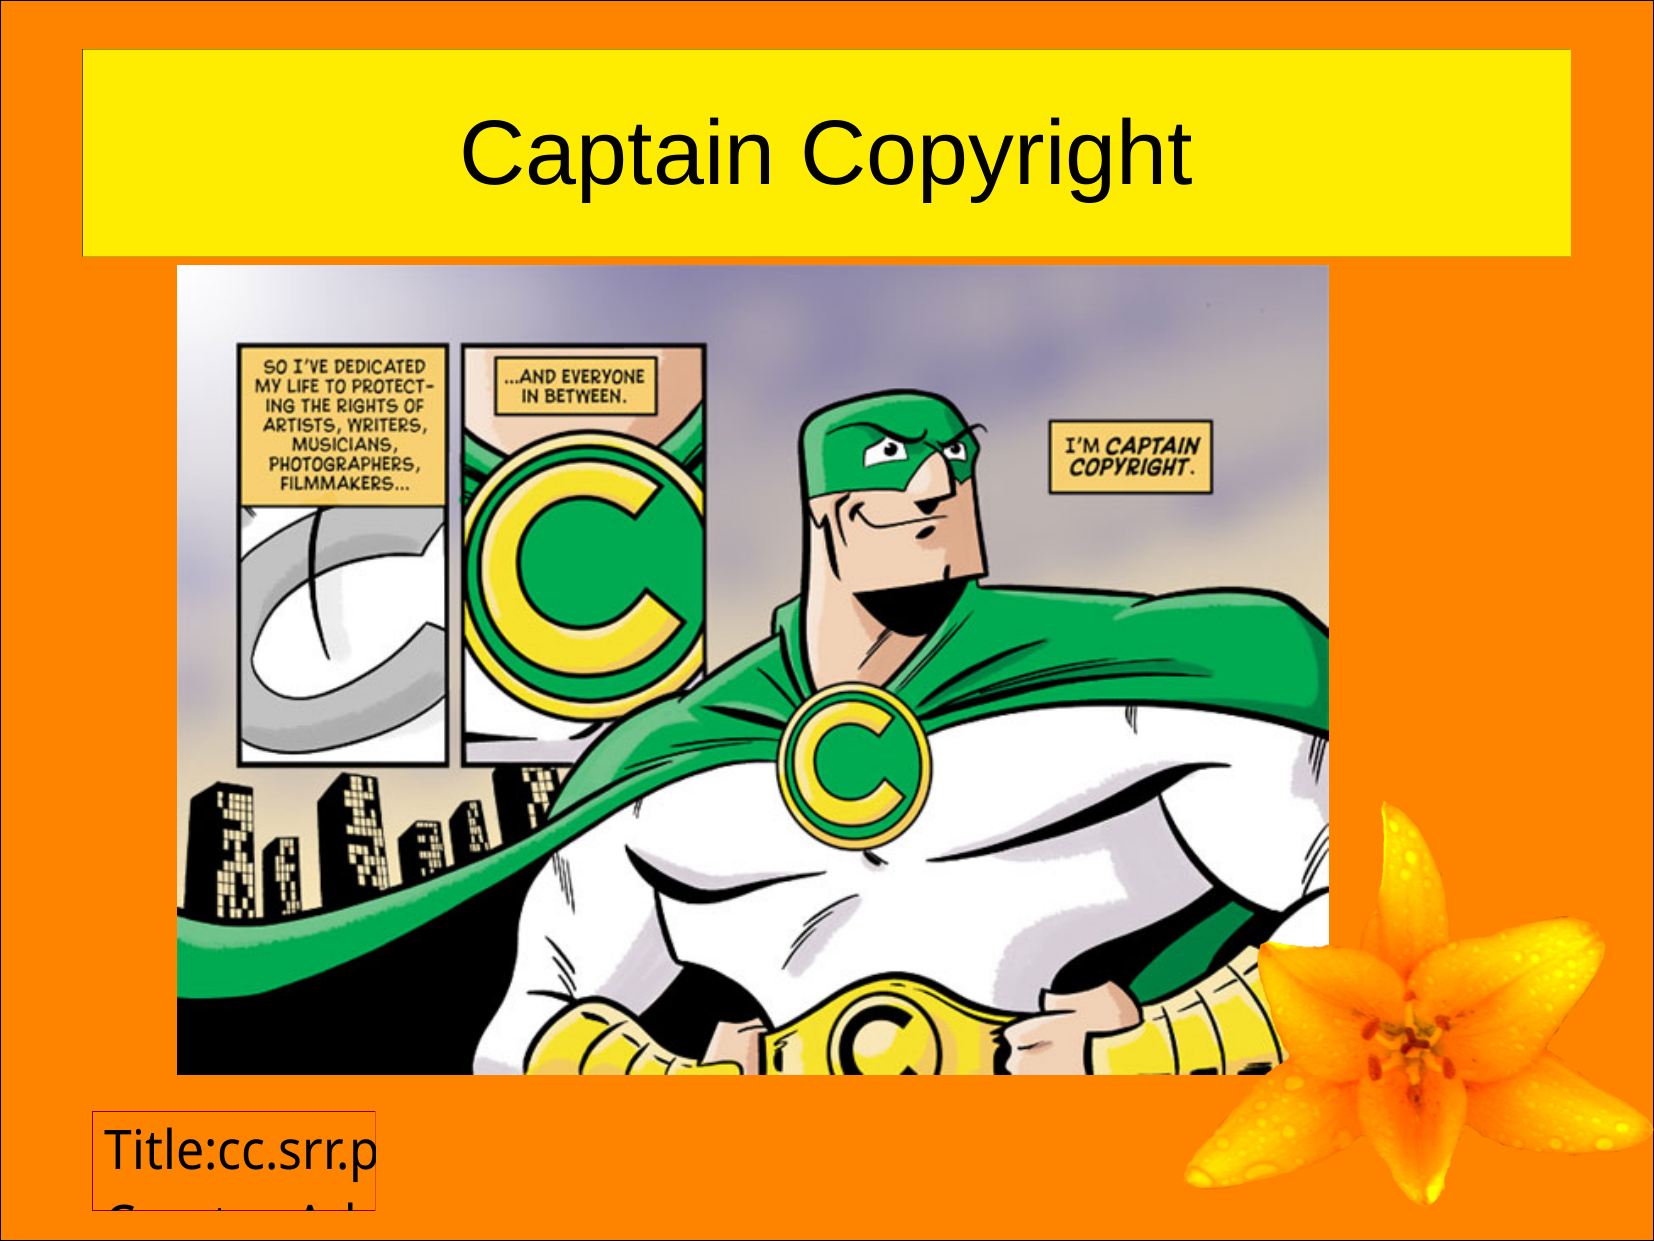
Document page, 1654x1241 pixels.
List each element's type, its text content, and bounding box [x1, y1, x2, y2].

text_box [0, 0, 1654, 1241]
title Captain Copyright [82, 49, 1571, 257]
picture [177, 265, 1654, 1241]
picture [88, 1108, 376, 1211]
